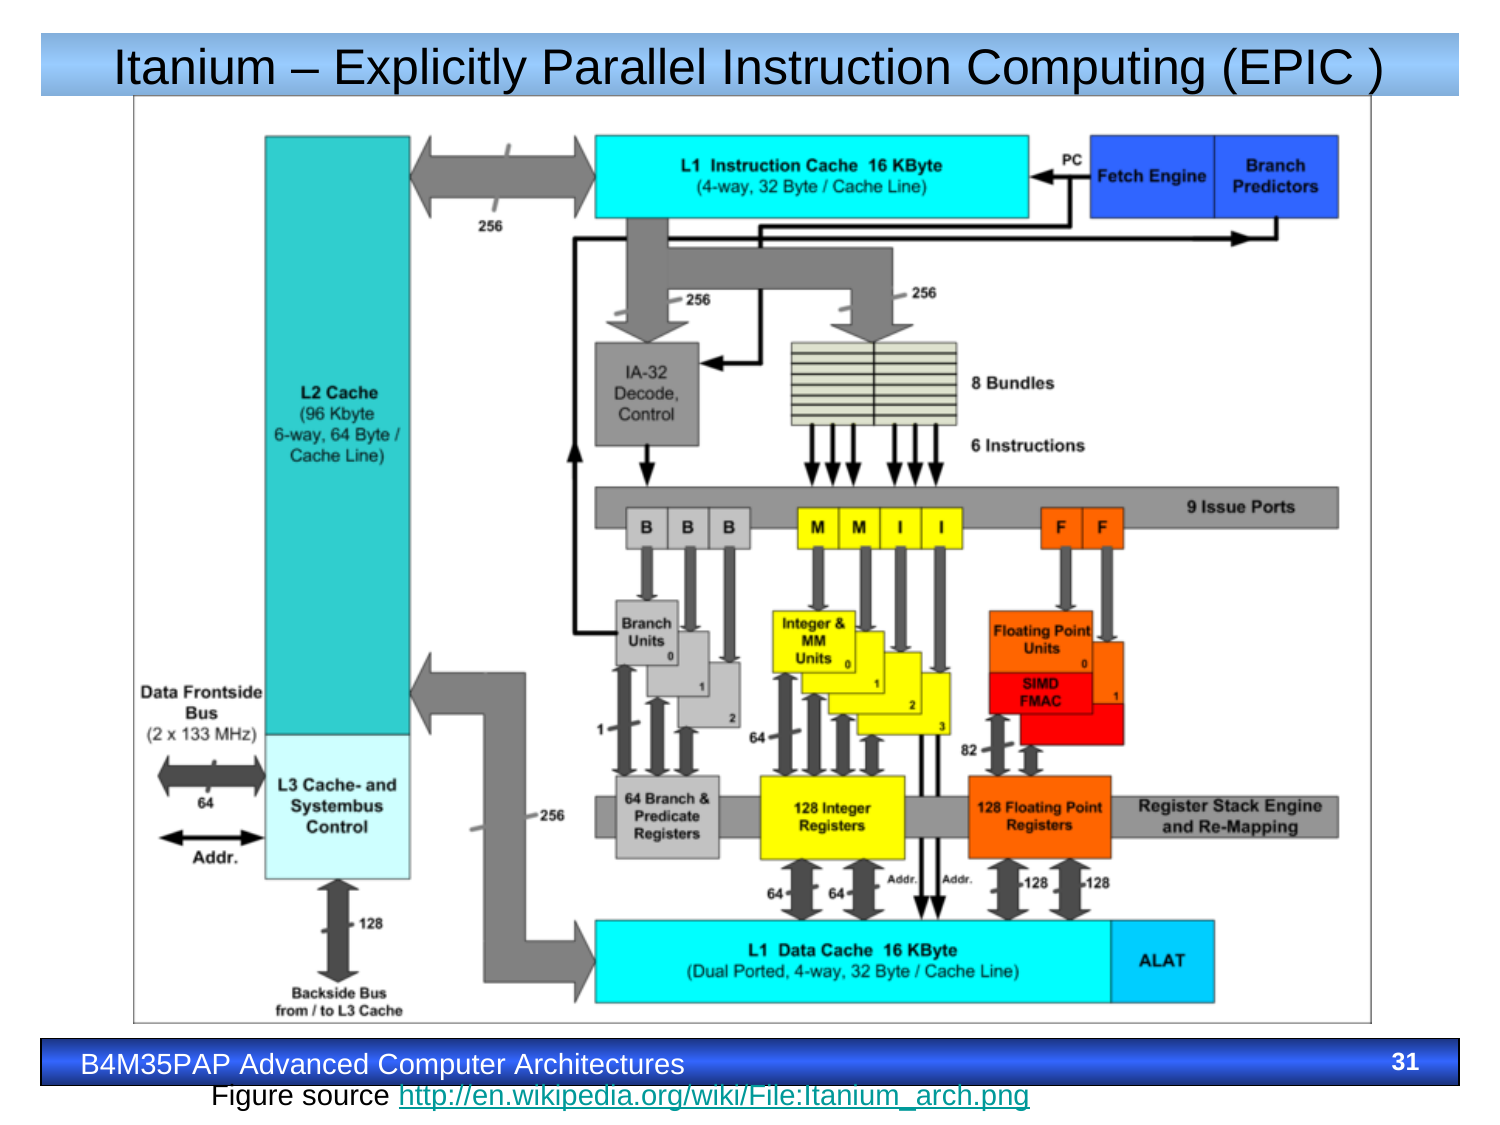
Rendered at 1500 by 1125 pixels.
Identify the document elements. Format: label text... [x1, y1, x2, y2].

text_box Figure source http://en.wikipedia.org/wiki/File:Itanium_arch.png [196, 1068, 1459, 1119]
picture [133, 95, 1372, 1024]
title Itanium – Explicitly Parallel Instruction Computing (EPIC ) [41, 33, 1459, 96]
